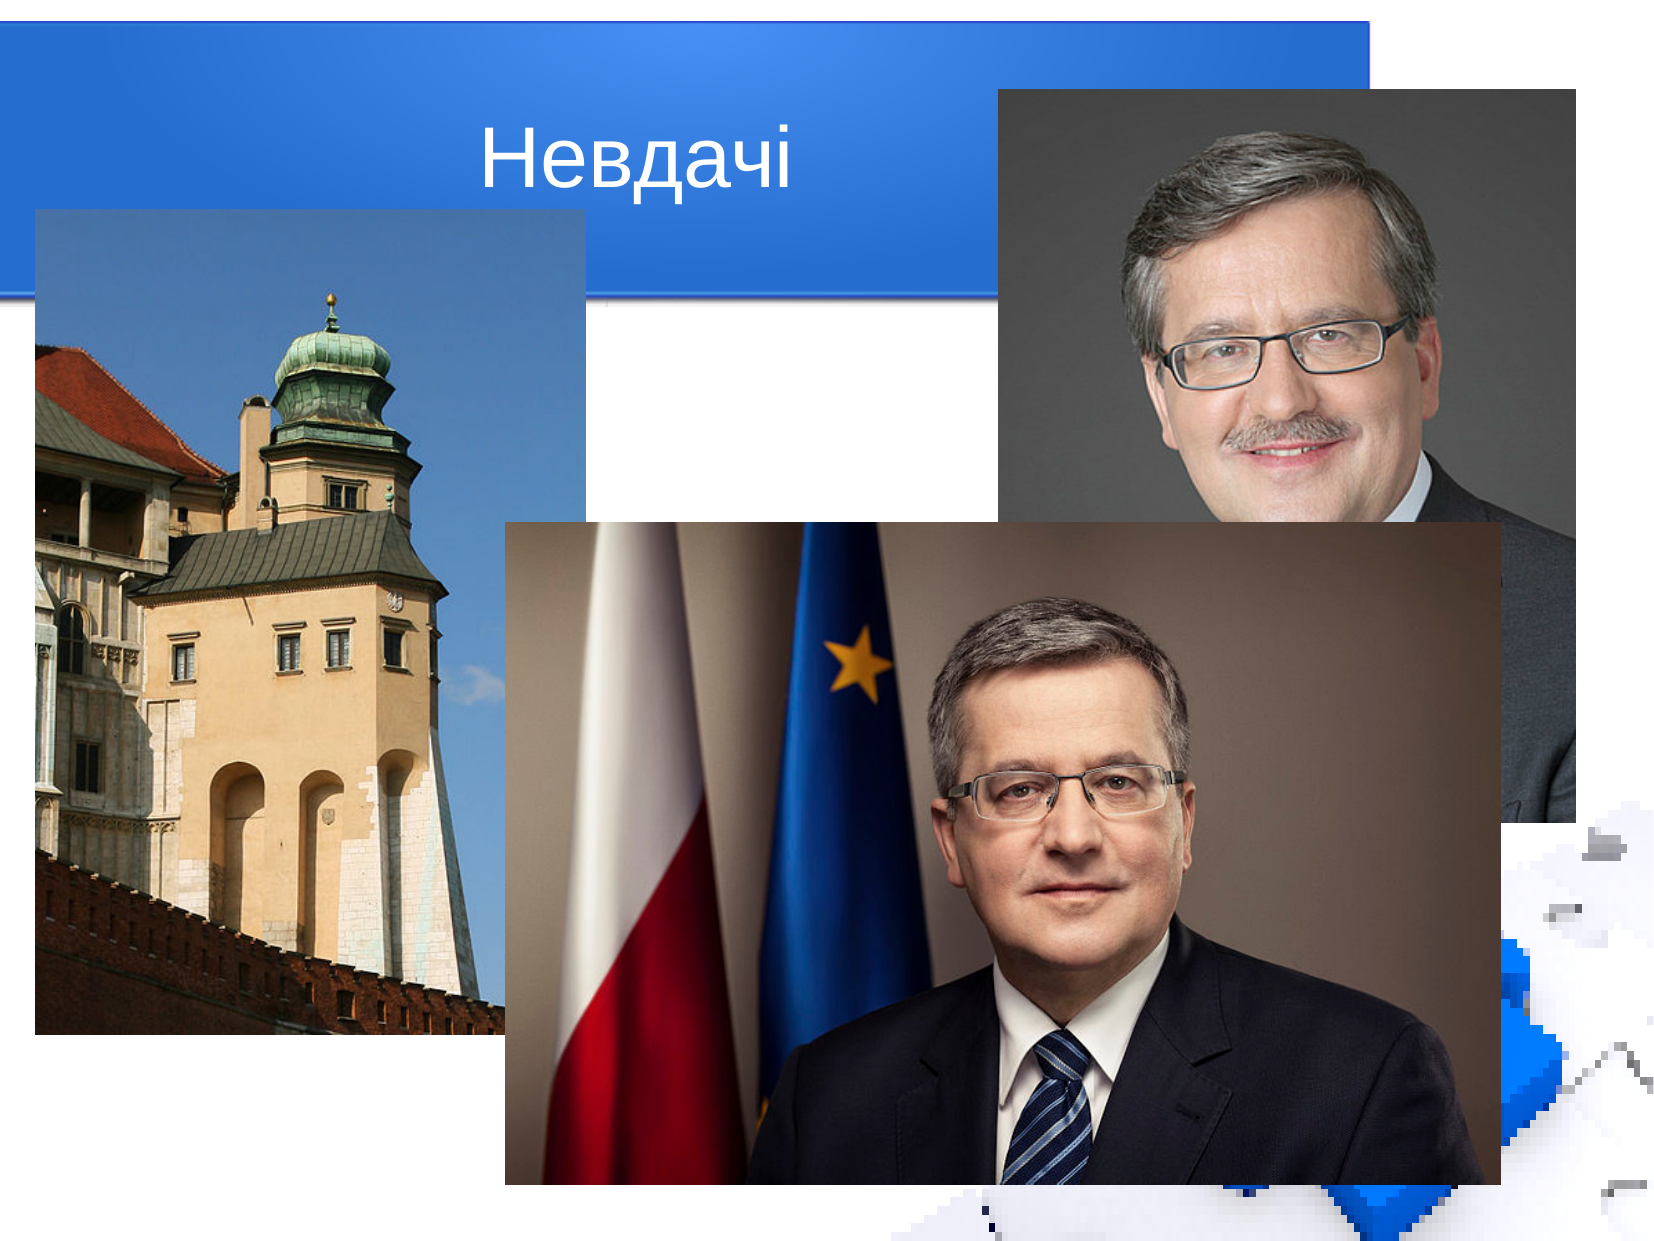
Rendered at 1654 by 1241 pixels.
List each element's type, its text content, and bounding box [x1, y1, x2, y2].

picture [35, 90, 1576, 1186]
title Невдачі [0, 49, 1273, 257]
